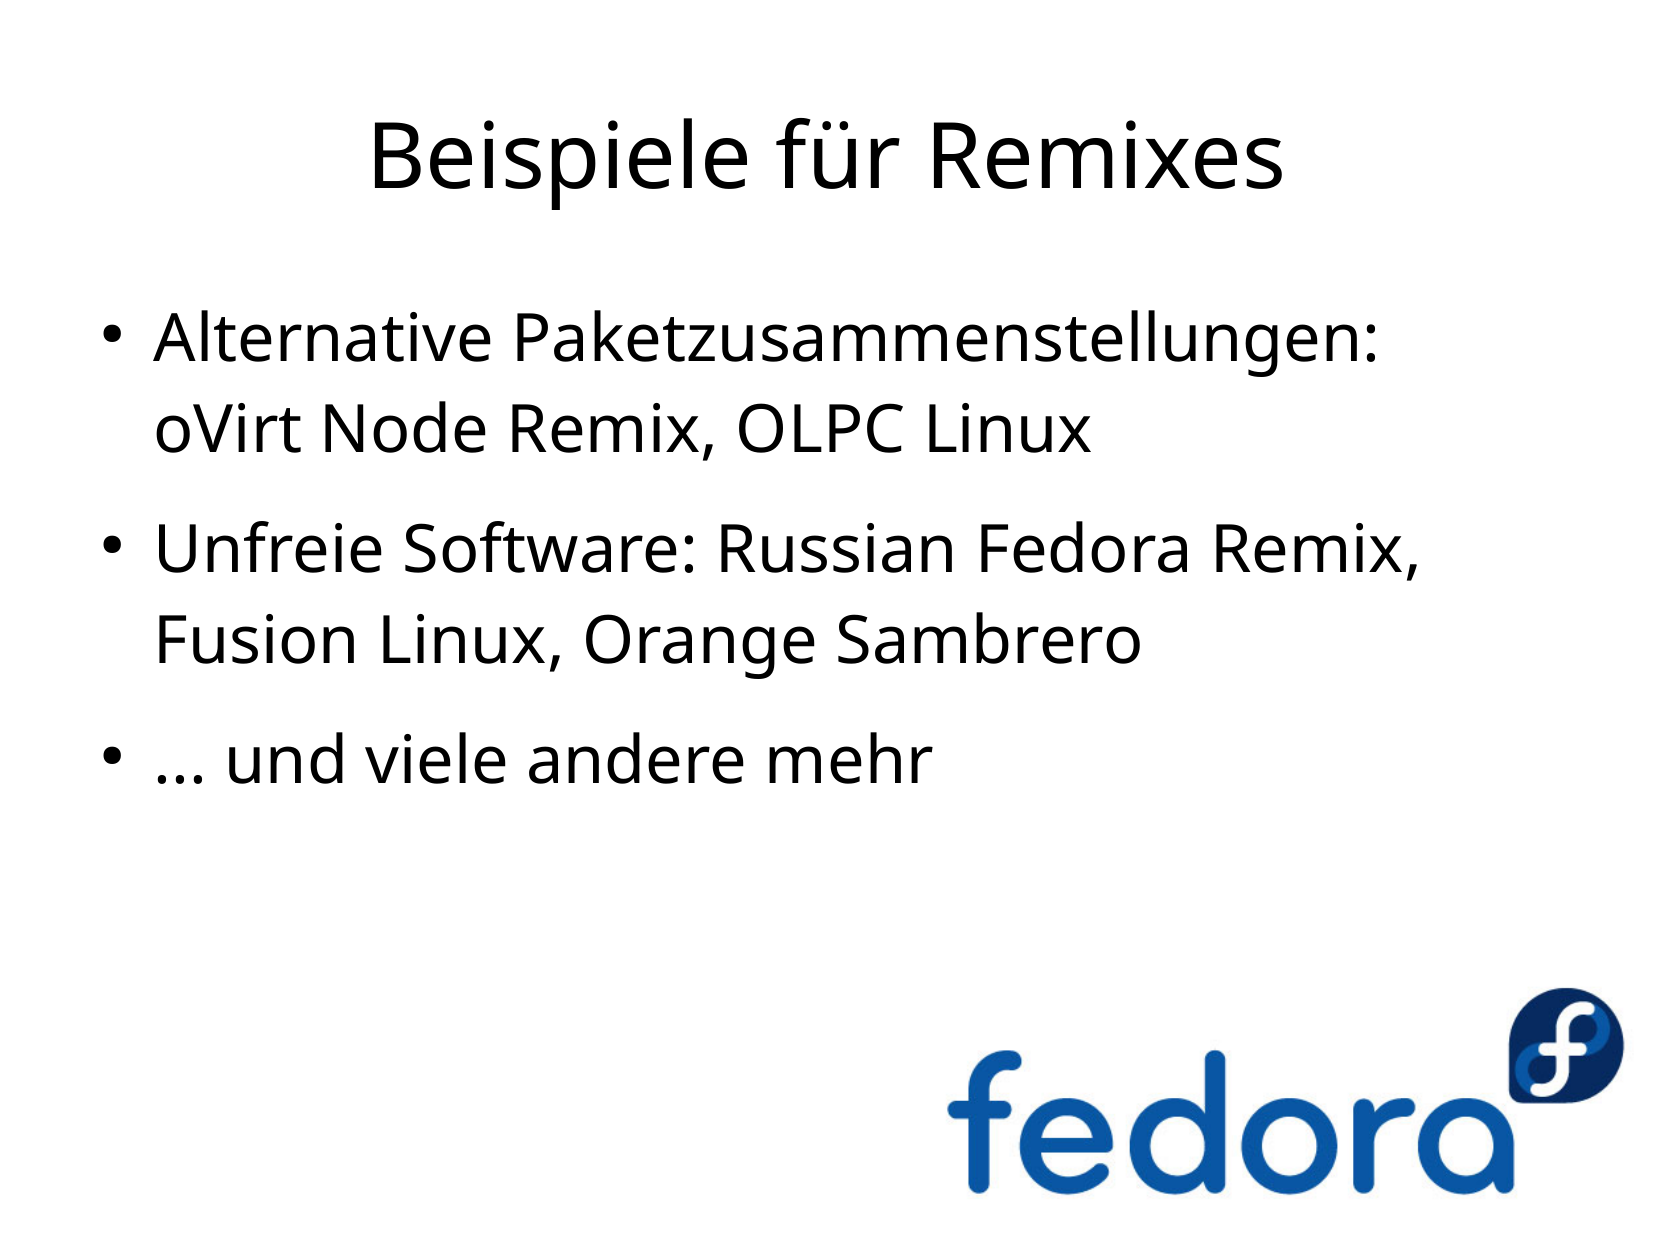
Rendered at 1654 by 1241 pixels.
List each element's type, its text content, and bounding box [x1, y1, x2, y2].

list Alternative Paketzusammenstellungen: oVirt Node Remix, OLPC Linux Unfreie Software: Russian Fedora Remix, Fusion Linux, Orange Sambrero ... und viele andere mehr [82, 290, 1571, 1109]
picture [925, 967, 1639, 1223]
title Beispiele für Remixes [82, 49, 1571, 257]
